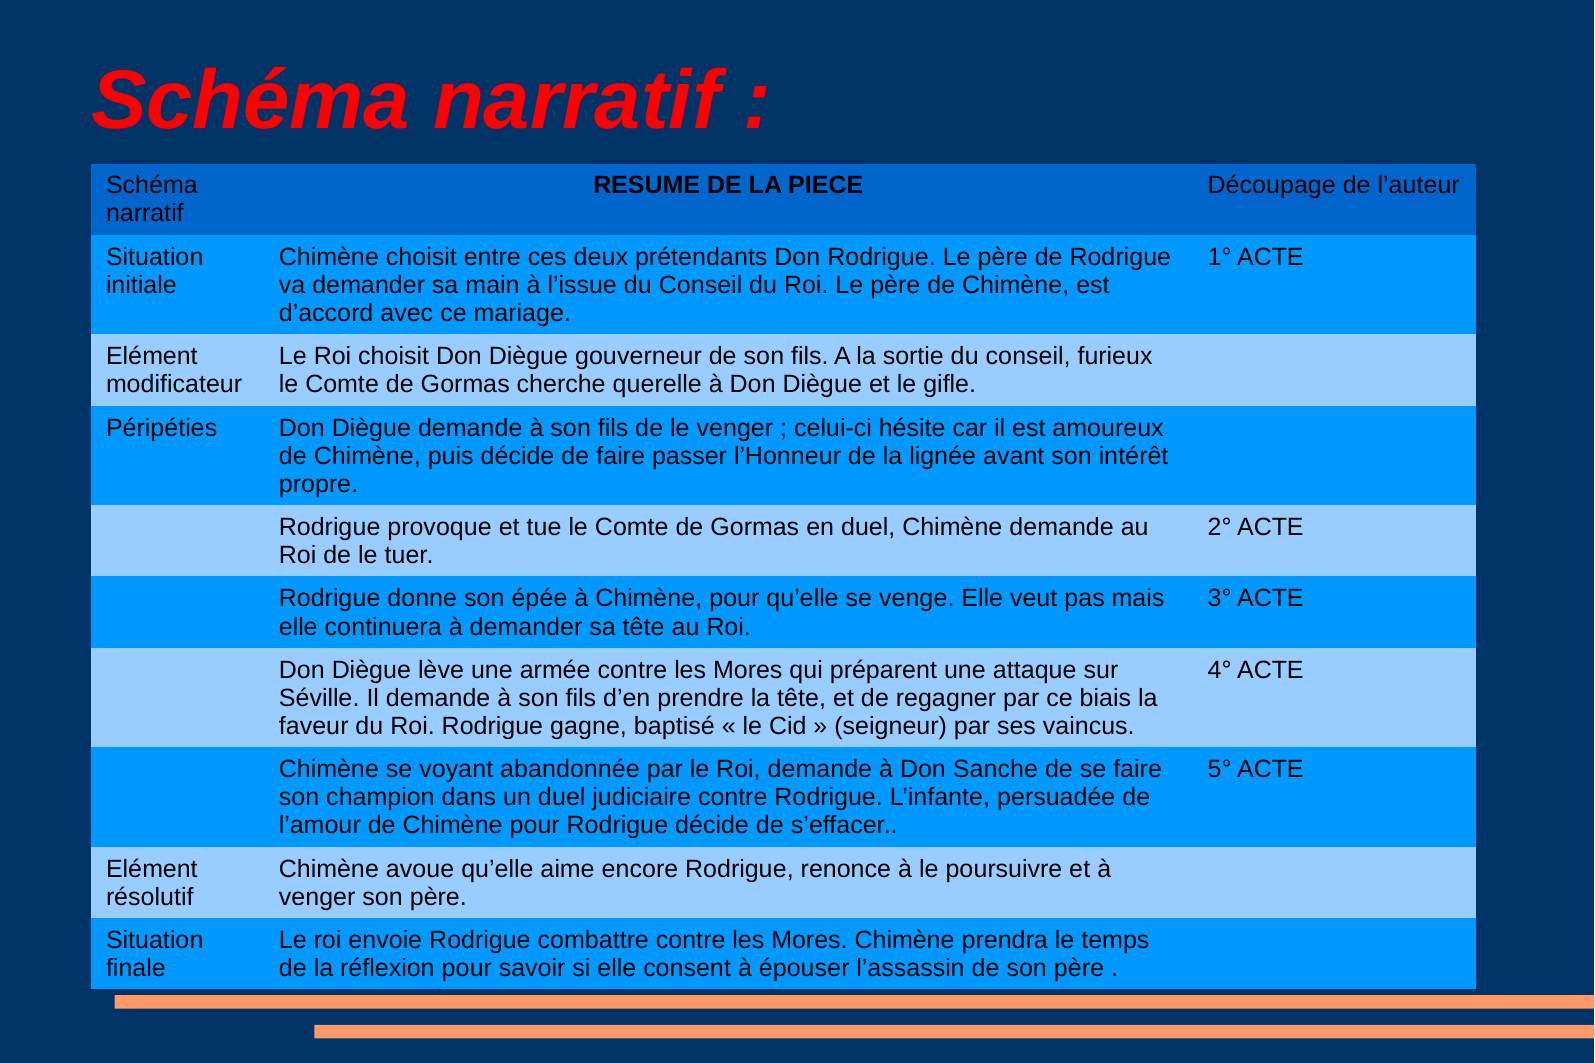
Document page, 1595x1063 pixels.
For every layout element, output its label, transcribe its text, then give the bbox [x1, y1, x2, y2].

table_cell 3° ACTE [1193, 576, 1476, 648]
table_cell [91, 576, 264, 648]
table_cell Rodrigue donne son épée à Chimène, pour qu’elle se venge. Elle veut pas mais elle continuera à demander sa tête au Roi. [264, 576, 1193, 648]
table_cell Situation finale [91, 918, 264, 989]
table_cell 1° ACTE [1193, 235, 1476, 334]
table_cell [1193, 847, 1476, 918]
table_cell Chimène se voyant abandonnée par le Roi, demande à Don Sanche de se faire son champion dans un duel judiciaire contre Rodrigue. L’infante, persuadée de l’amour de Chimène pour Rodrigue décide de s’effacer.. [264, 747, 1193, 847]
table_header RESUME DE LA PIECE [264, 164, 1193, 235]
table_cell Le Roi choisit Don Diègue gouverneur de son fils. A la sortie du conseil, furieux le Comte de Gormas cherche querelle à Don Diègue et le gifle. [264, 334, 1193, 406]
table_cell Chimène avoue qu’elle aime encore Rodrigue, renonce à le poursuivre et à venger son père. [264, 847, 1193, 918]
table_cell Péripéties [91, 406, 264, 505]
table_cell Don Diègue demande à son fils de le venger ; celui-ci hésite car il est amoureux de Chimène, puis décide de faire passer l’Honneur de la lignée avant son intérêt propre. [264, 406, 1193, 505]
table_cell Elément résolutif [91, 847, 264, 918]
table_cell 5° ACTE [1193, 747, 1476, 847]
table_cell Le roi envoie Rodrigue combattre contre les Mores. Chimène prendra le temps de la réflexion pour savoir si elle consent à épouser l’assassin de son père . [264, 918, 1193, 989]
table_cell Chimène choisit entre ces deux prétendants Don Rodrigue. Le père de Rodrigue va demander sa main à l’issue du Conseil du Roi. Le père de Chimène, est d’accord avec ce mariage. [264, 235, 1193, 334]
table_cell [1193, 406, 1476, 505]
table_header Découpage de l’auteur [1193, 164, 1476, 235]
table_cell Don Diègue lève une armée contre les Mores qui préparent une attaque sur Séville. Il demande à son fils d’en prendre la tête, et de regagner par ce biais la faveur du Roi. Rodrigue gagne, baptisé « le Cid » (seigneur) par ses vaincus. [264, 648, 1193, 747]
title Schéma narratif : [91, 11, 1453, 164]
table_cell Situation initiale [91, 235, 264, 334]
table_cell 4° ACTE [1193, 648, 1476, 747]
table_cell 2° ACTE [1193, 505, 1476, 576]
table_header Schéma narratif [91, 164, 264, 235]
table_cell [91, 648, 264, 747]
table_cell [91, 747, 264, 847]
table_cell [1193, 918, 1476, 989]
table_cell Rodrigue provoque et tue le Comte de Gormas en duel, Chimène demande au Roi de le tuer. [264, 505, 1193, 576]
table_cell [91, 505, 264, 576]
table_cell [1193, 334, 1476, 406]
table_cell Elément modificateur [91, 334, 264, 406]
